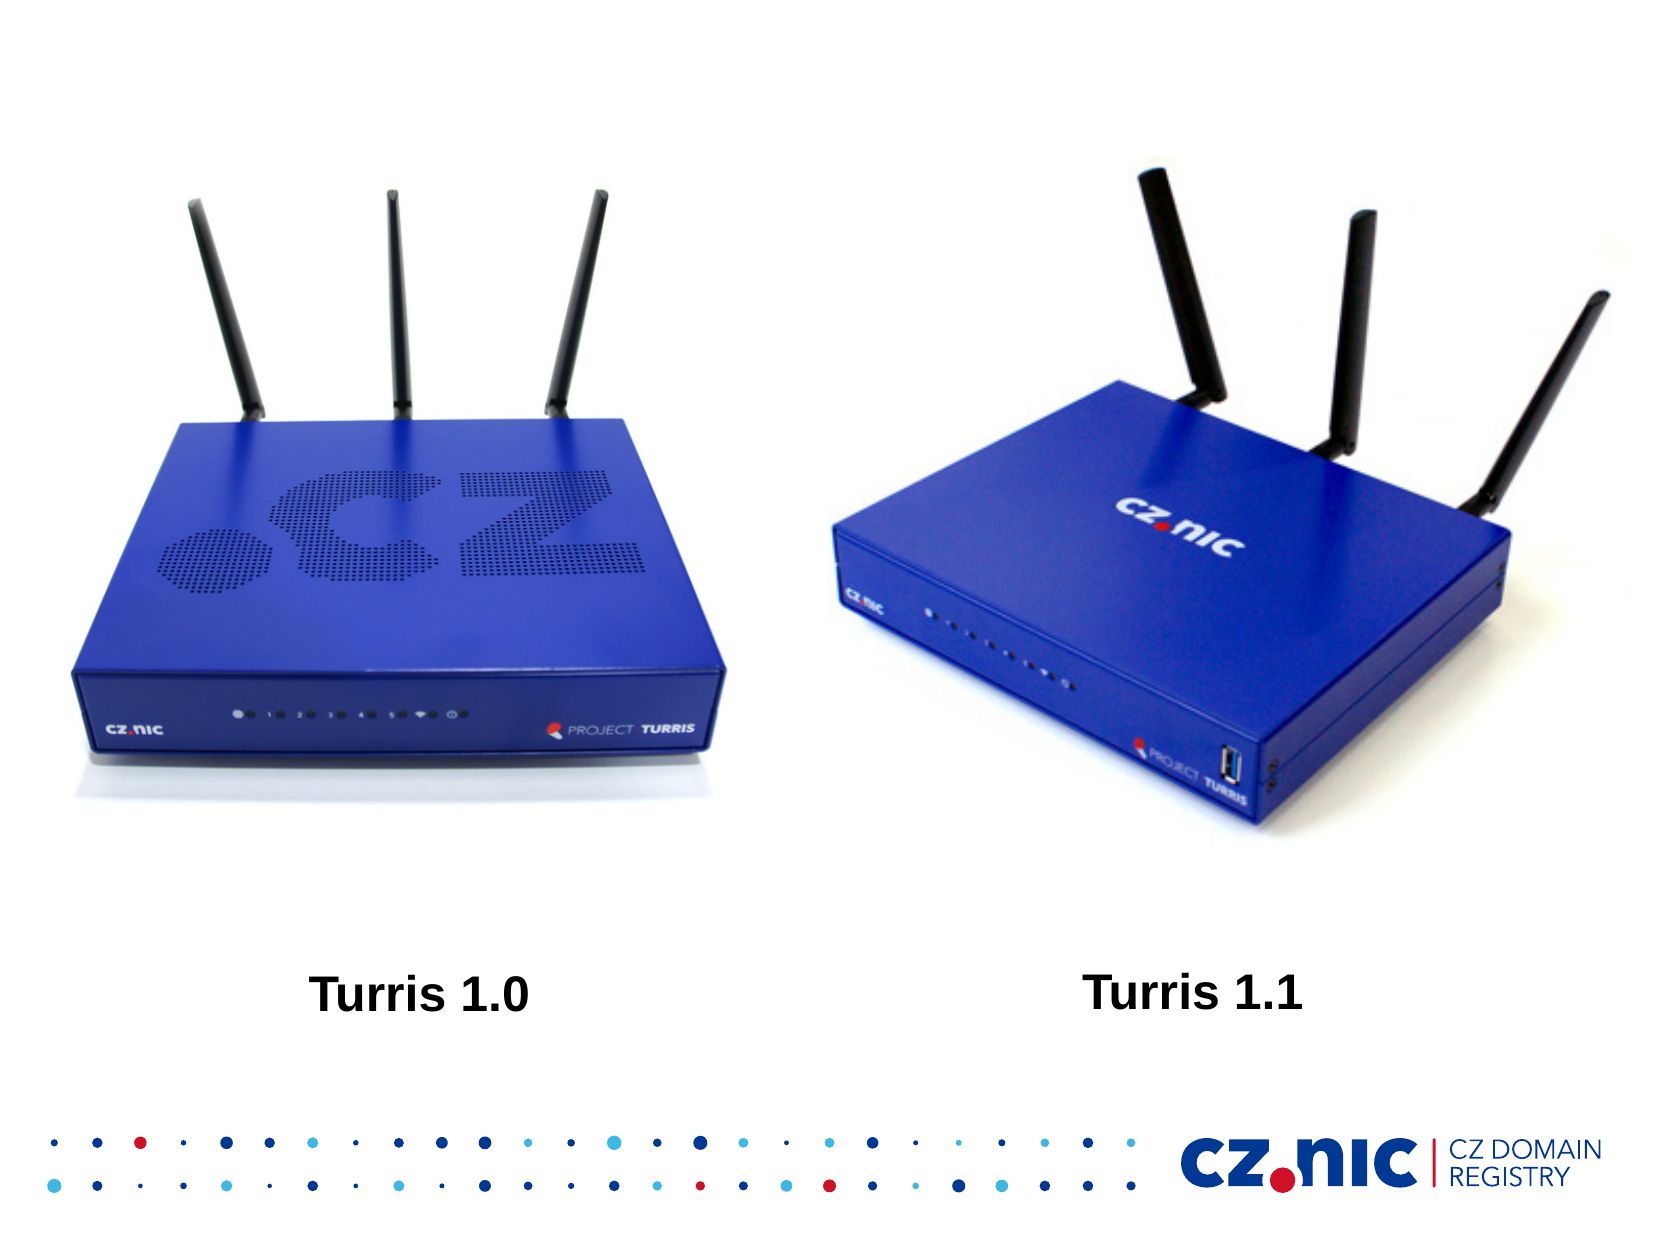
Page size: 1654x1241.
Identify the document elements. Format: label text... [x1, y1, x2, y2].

picture [63, 177, 733, 817]
text_box Turris 1.1 [915, 956, 1471, 1028]
picture [827, 156, 1630, 851]
text_box Turris 1.0 [183, 958, 656, 1031]
